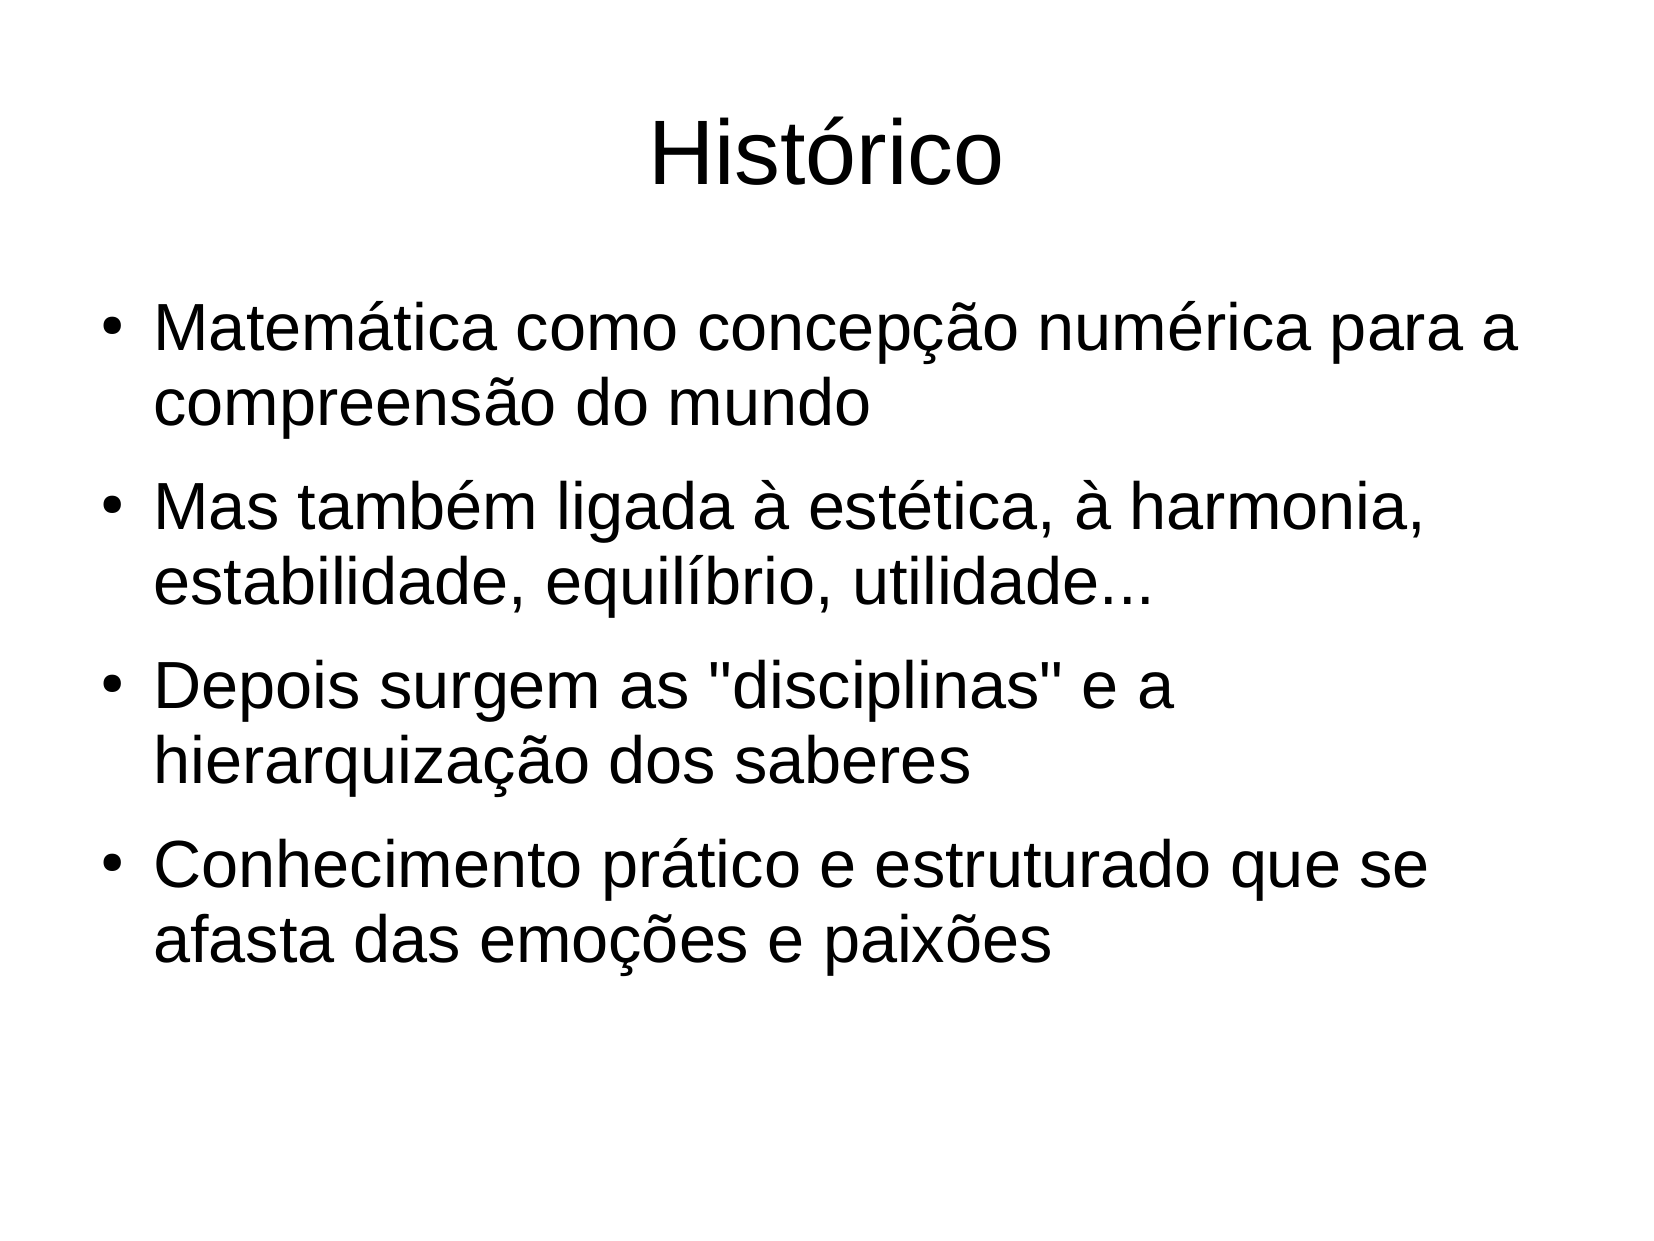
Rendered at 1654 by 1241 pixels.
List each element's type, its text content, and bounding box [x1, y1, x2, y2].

title Histórico [82, 49, 1571, 257]
list Matemática como concepção numérica para a compreensão do mundo Mas também ligada à estética, à harmonia, estabilidade, equilíbrio, utilidade... Depois surgem as "disciplinas" e a hierarquização dos saberes Conhecimento prático e estruturado que se afasta das emoções e paixões [82, 290, 1571, 1010]
